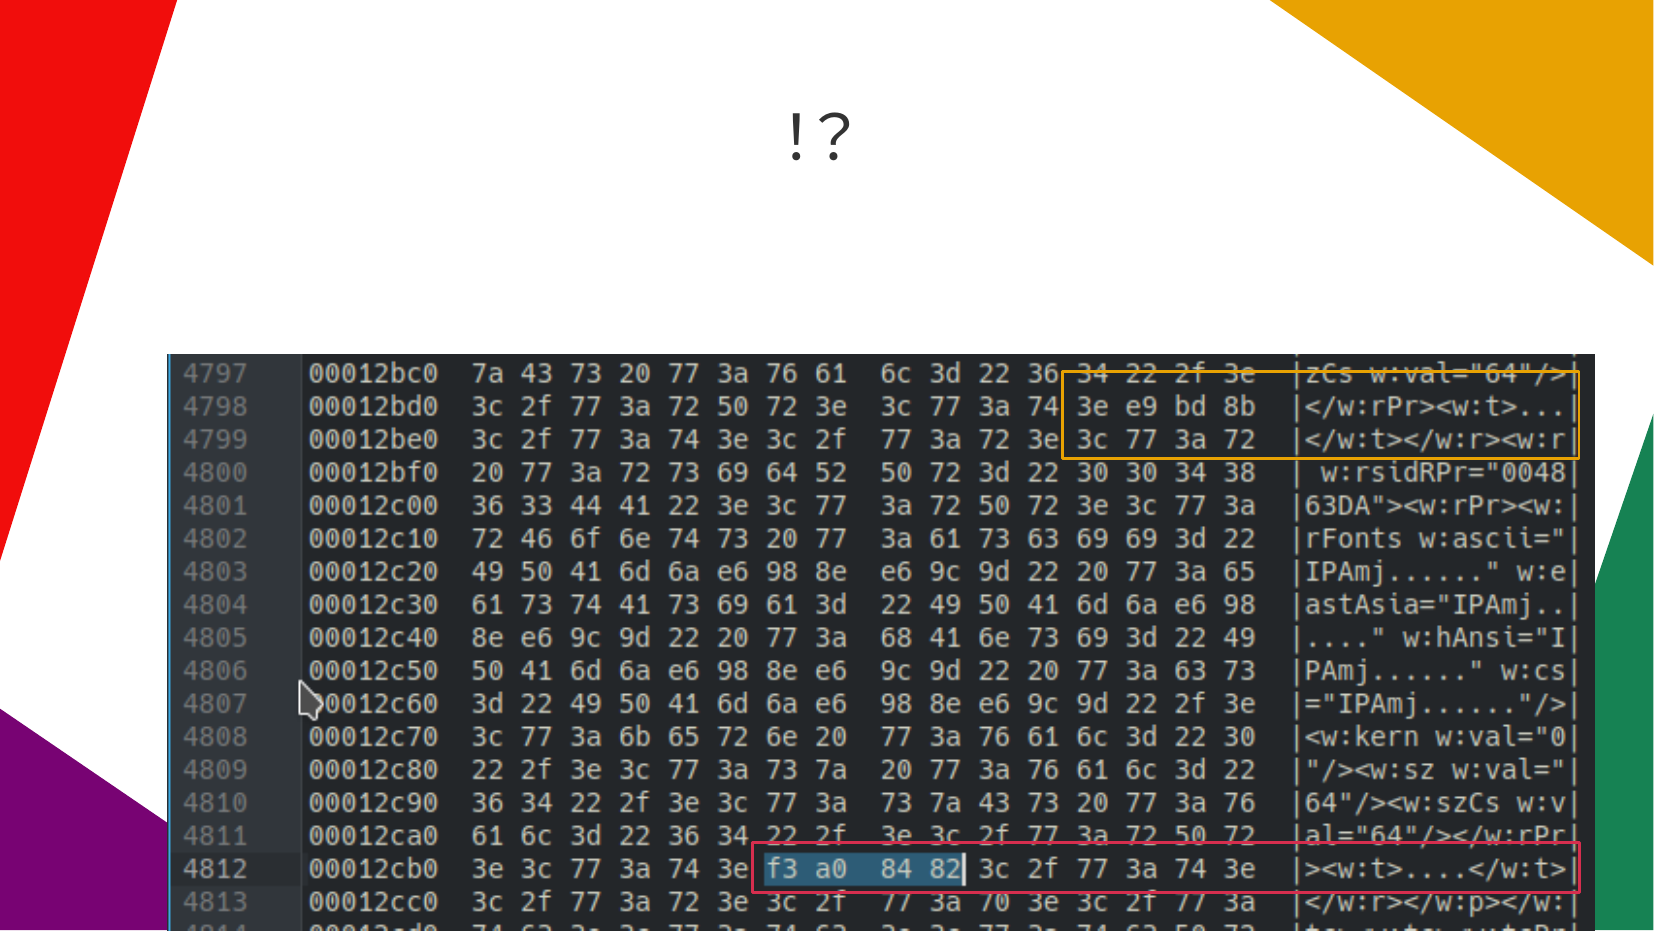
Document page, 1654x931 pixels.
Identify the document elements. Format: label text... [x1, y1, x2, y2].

title ！？ [118, 59, 1536, 207]
picture [167, 354, 1595, 931]
